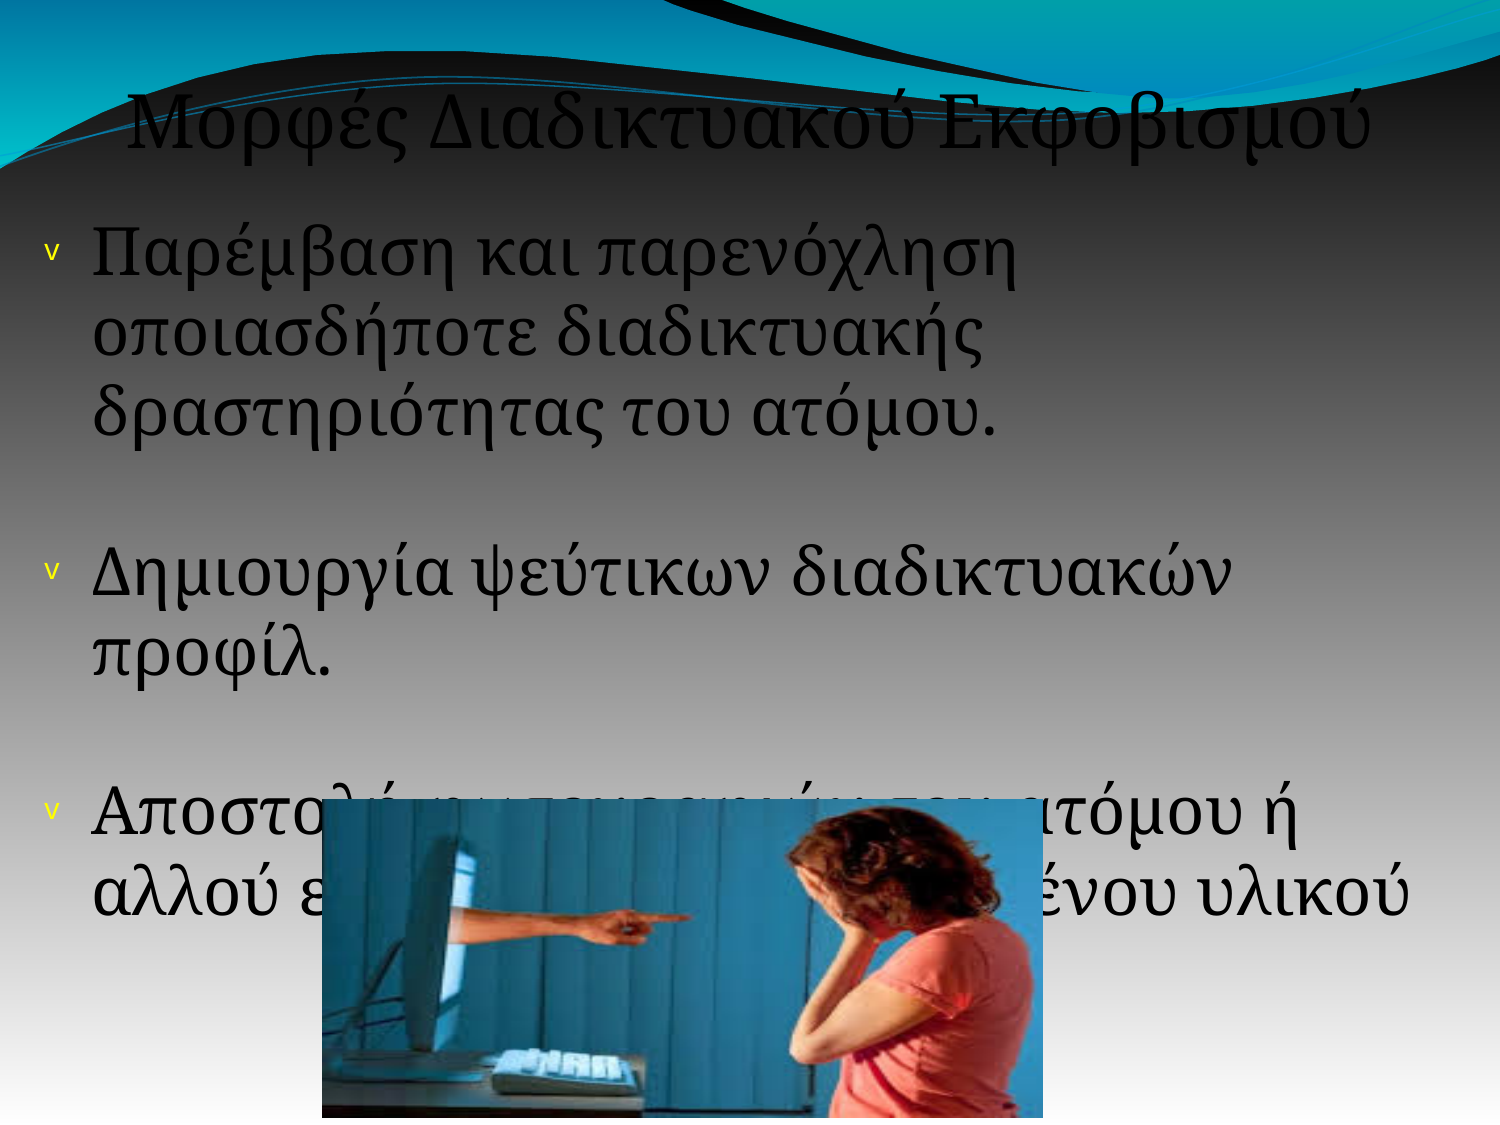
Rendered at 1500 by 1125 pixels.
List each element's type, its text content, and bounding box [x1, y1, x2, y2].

text_box Μορφές Διαδικτυακού Εκφοβισμού Παρέμβαση και παρενόχληση οποιασδήποτε διαδικτυακής δραστηριότητας του ατόμου. Δημιουργία ψεύτικων διαδικτυακών προφίλ. Αποστολή φωτογραφιών του ατόμου ή αλλού είδους μαγνητοσκοπημένου υλικού [29, 66, 1471, 981]
picture [322, 799, 1043, 1119]
